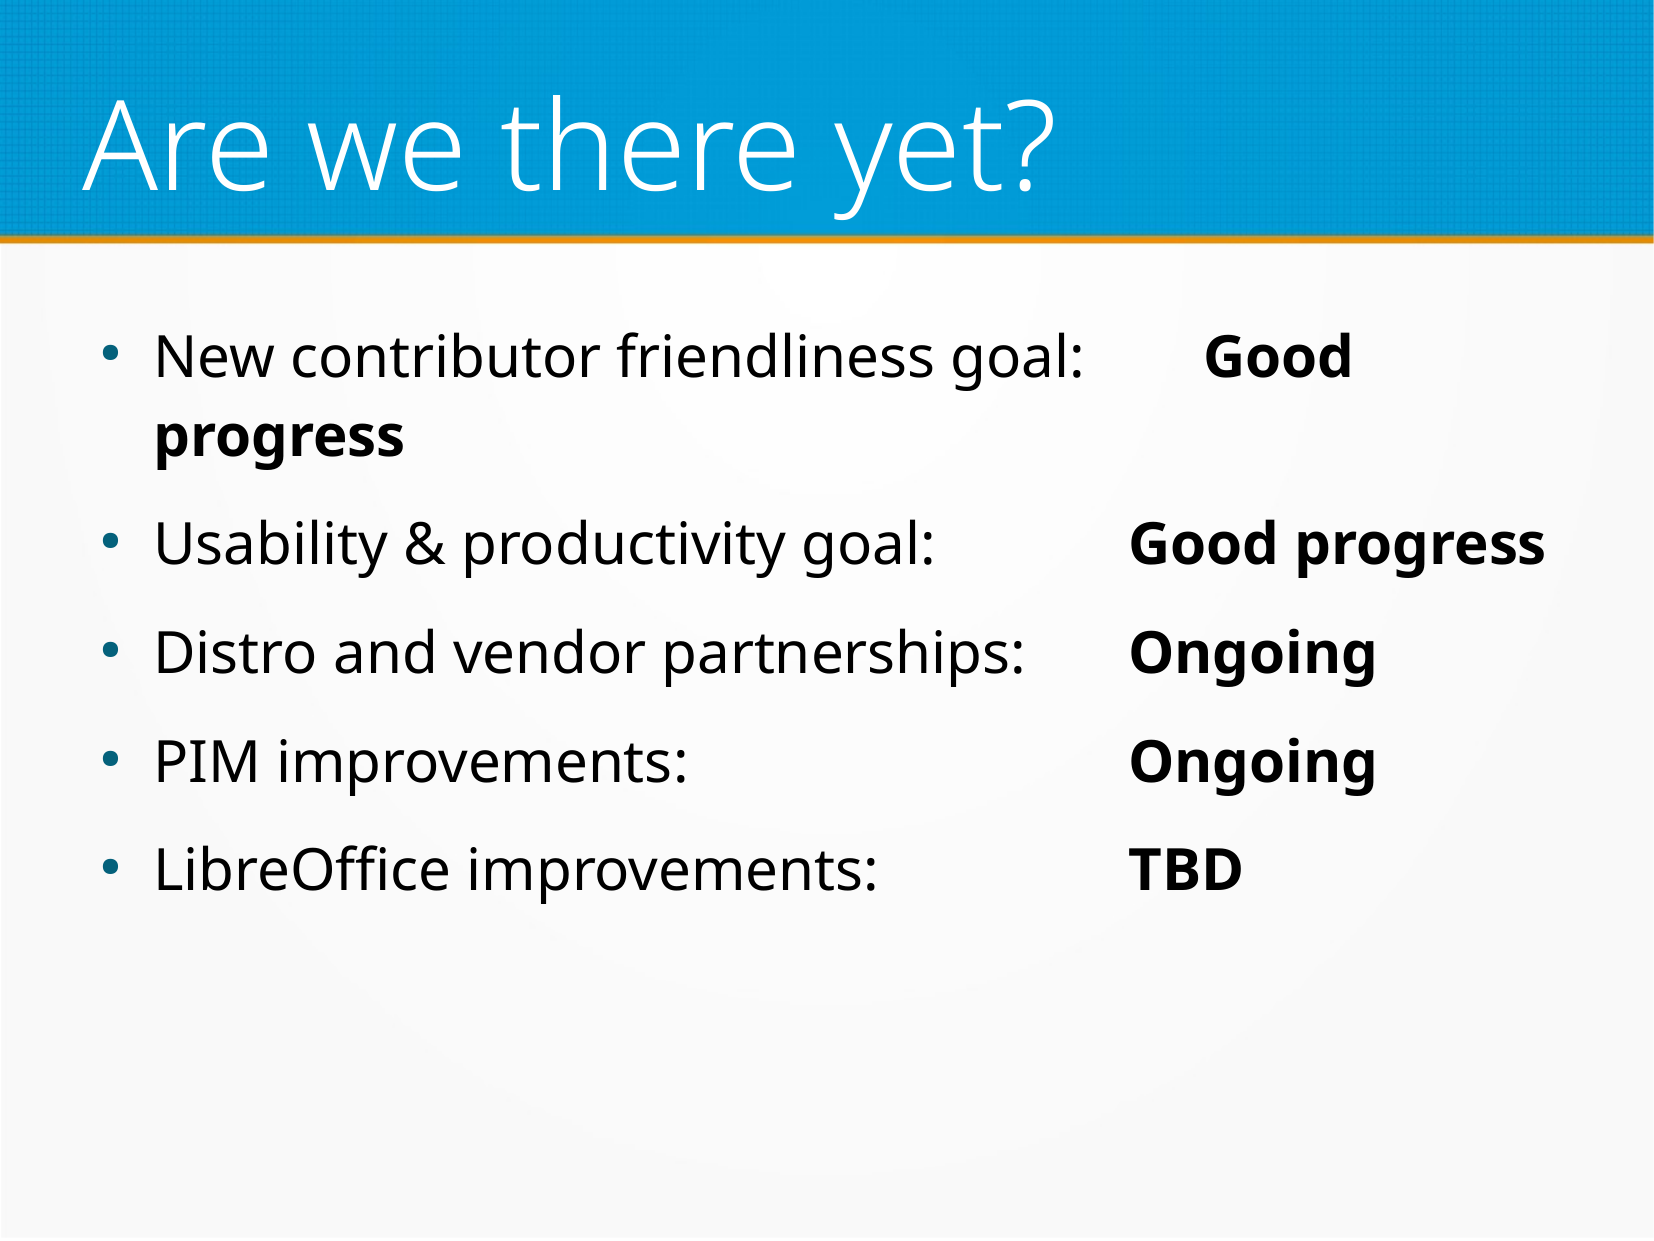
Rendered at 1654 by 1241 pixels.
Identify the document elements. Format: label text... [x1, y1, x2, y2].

title Are we there yet? [82, 19, 1571, 227]
list New contributor friendliness goal: Good progress Usability & productivity goal: Good progress Distro and vendor partnerships: Ongoing PIM improvements: Ongoing LibreOffice improvements: TBD [82, 315, 1563, 1081]
picture [0, 233, 1654, 1241]
